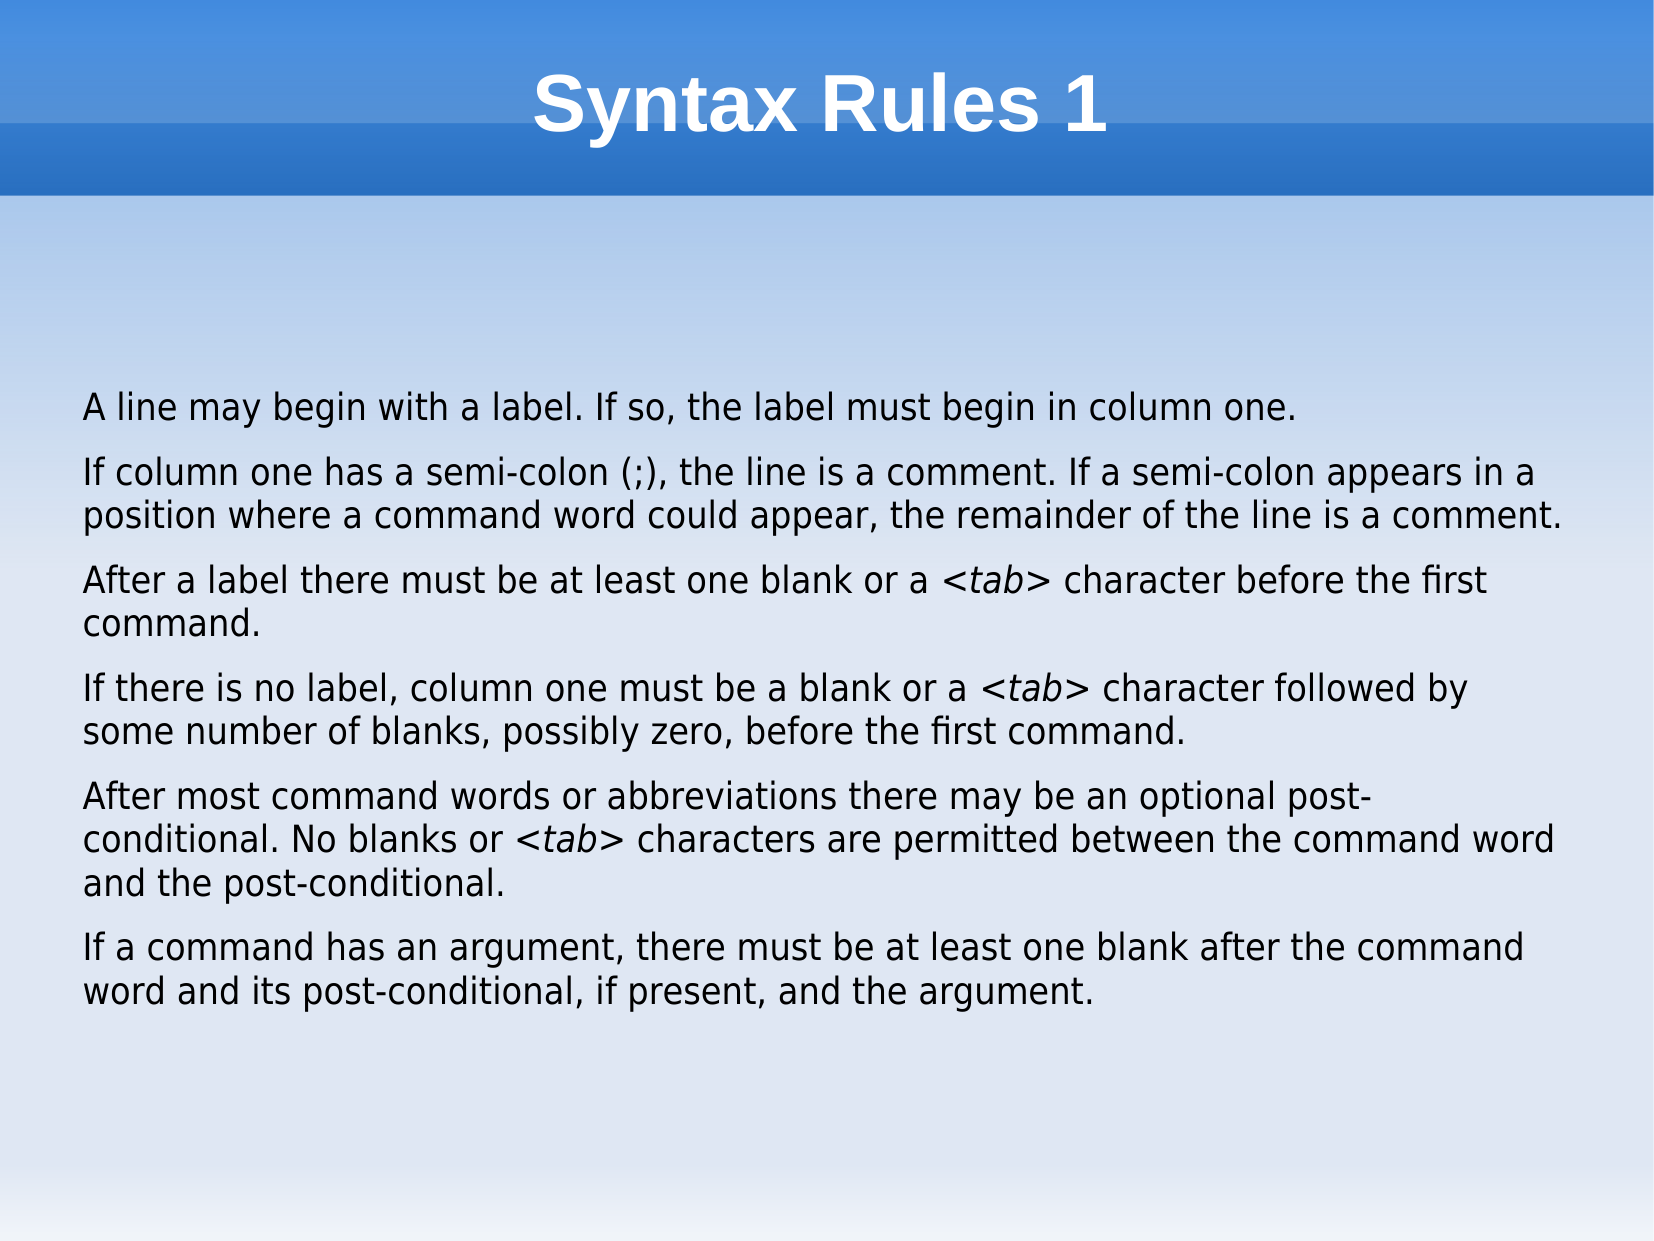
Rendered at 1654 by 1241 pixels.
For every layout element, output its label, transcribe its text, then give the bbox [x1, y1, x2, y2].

subtitle A line may begin with a label. If so, the label must begin in column one. If column one has a semi-colon (;), the line is a comment. If a semi-colon appears in a position where a command word could appear, the remainder of the line is a comment. After a label there must be at least one blank or a <tab> character before the first command. If there is no label, column one must be a blank or a <tab> character followed by some number of blanks, possibly zero, before the first command. After most command words or abbreviations there may be an optional post-conditional. No blanks or <tab> characters are permitted between the command word and the post-conditional. If a command has an argument, there must be at least one blank after the command word and its post-conditional, if present, and the argument. [82, 281, 1571, 1118]
title Syntax Rules 1 [76, 0, 1565, 208]
picture [0, 0, 1654, 1241]
